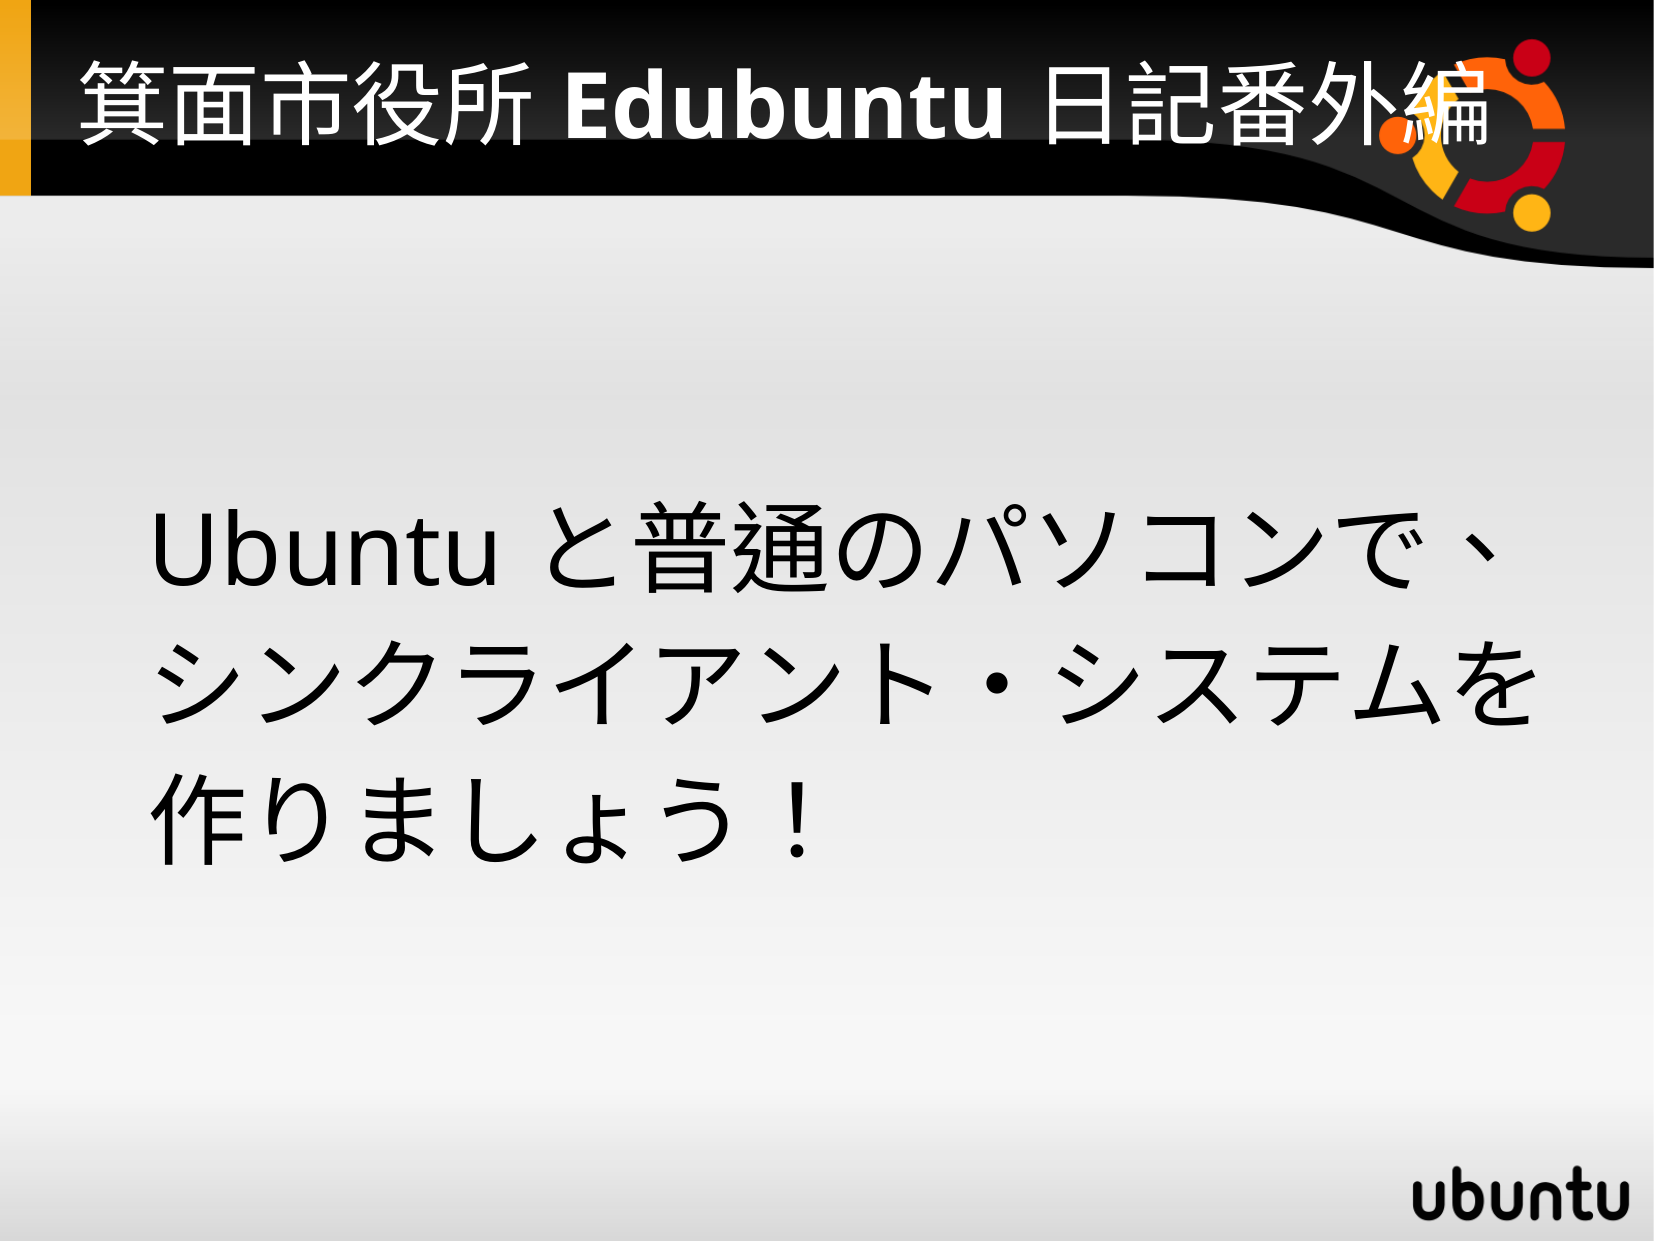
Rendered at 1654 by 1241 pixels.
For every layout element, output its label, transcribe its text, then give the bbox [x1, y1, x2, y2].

title 箕面市役所Edubuntu日記番外編 [76, 0, 1565, 208]
picture [0, 0, 1654, 1241]
list Ubuntuと普通のパソコンで、シンクライアント・システムを作りましょう！ [76, 478, 1565, 909]
